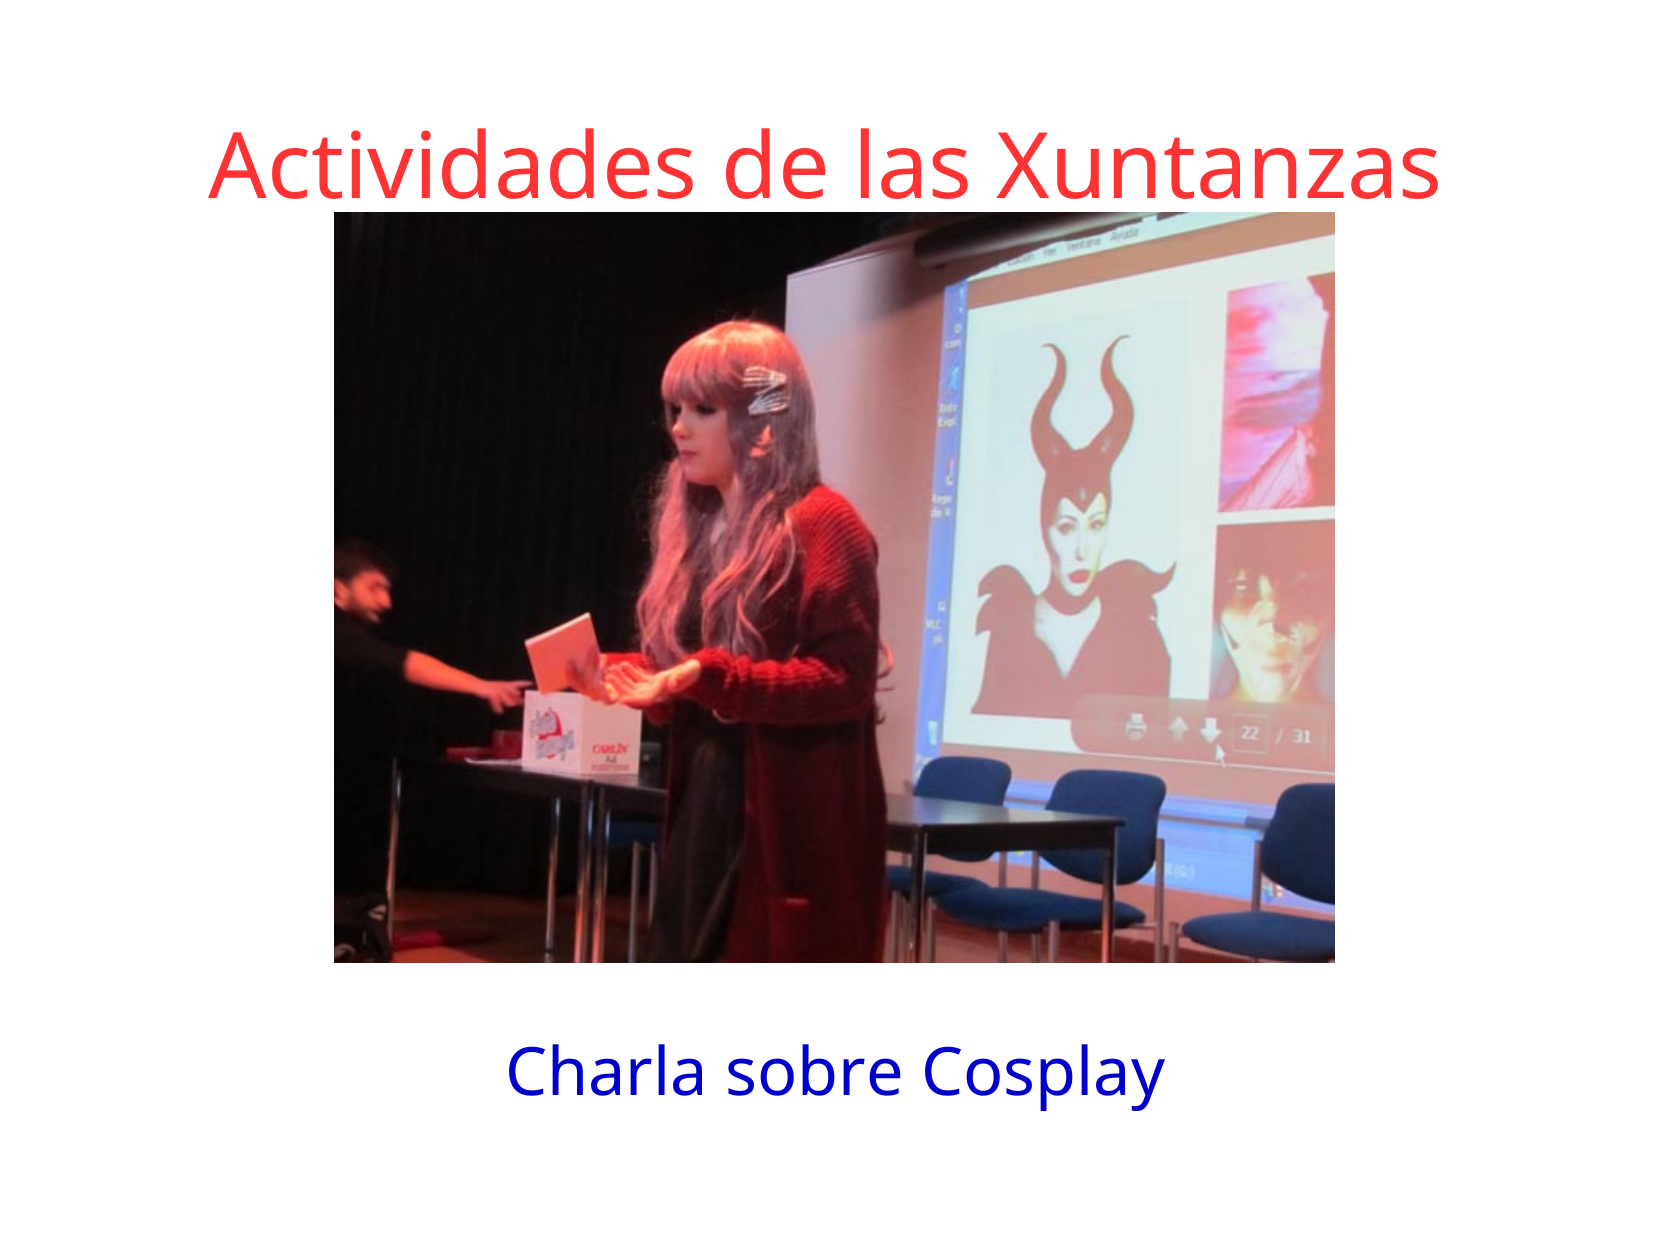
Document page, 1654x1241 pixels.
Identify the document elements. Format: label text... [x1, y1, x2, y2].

list Charla sobre Cosplay [82, 290, 1571, 1109]
picture [334, 212, 1335, 963]
title Actividades de las Xuntanzas [82, 49, 1571, 257]
